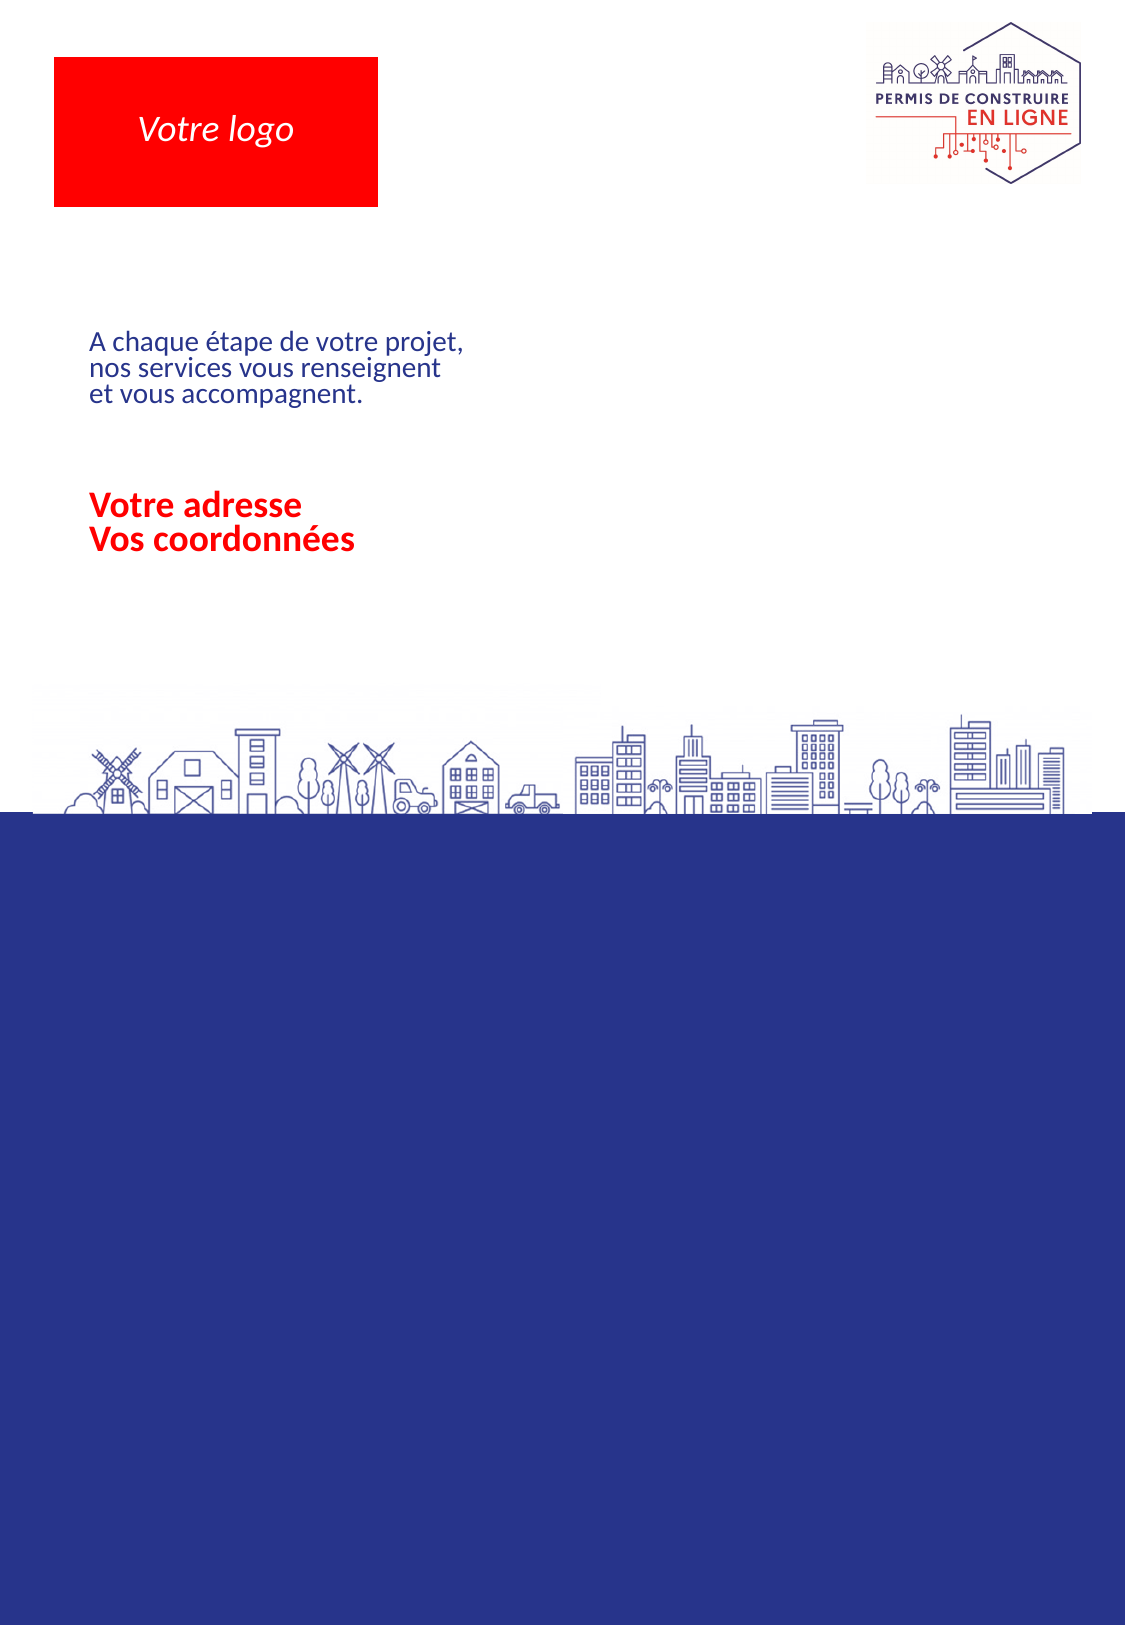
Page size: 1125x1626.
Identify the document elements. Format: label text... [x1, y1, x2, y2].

picture [866, 22, 1081, 184]
text_box [0, 812, 1125, 1625]
picture [32, 683, 1092, 814]
text_box Votre adresse Vos coordonnées [74, 489, 379, 623]
text_box Votre logo [54, 57, 378, 207]
text_box A chaque étape de votre projet, nos services vous renseignent et vous accompagnent. [74, 330, 1033, 463]
